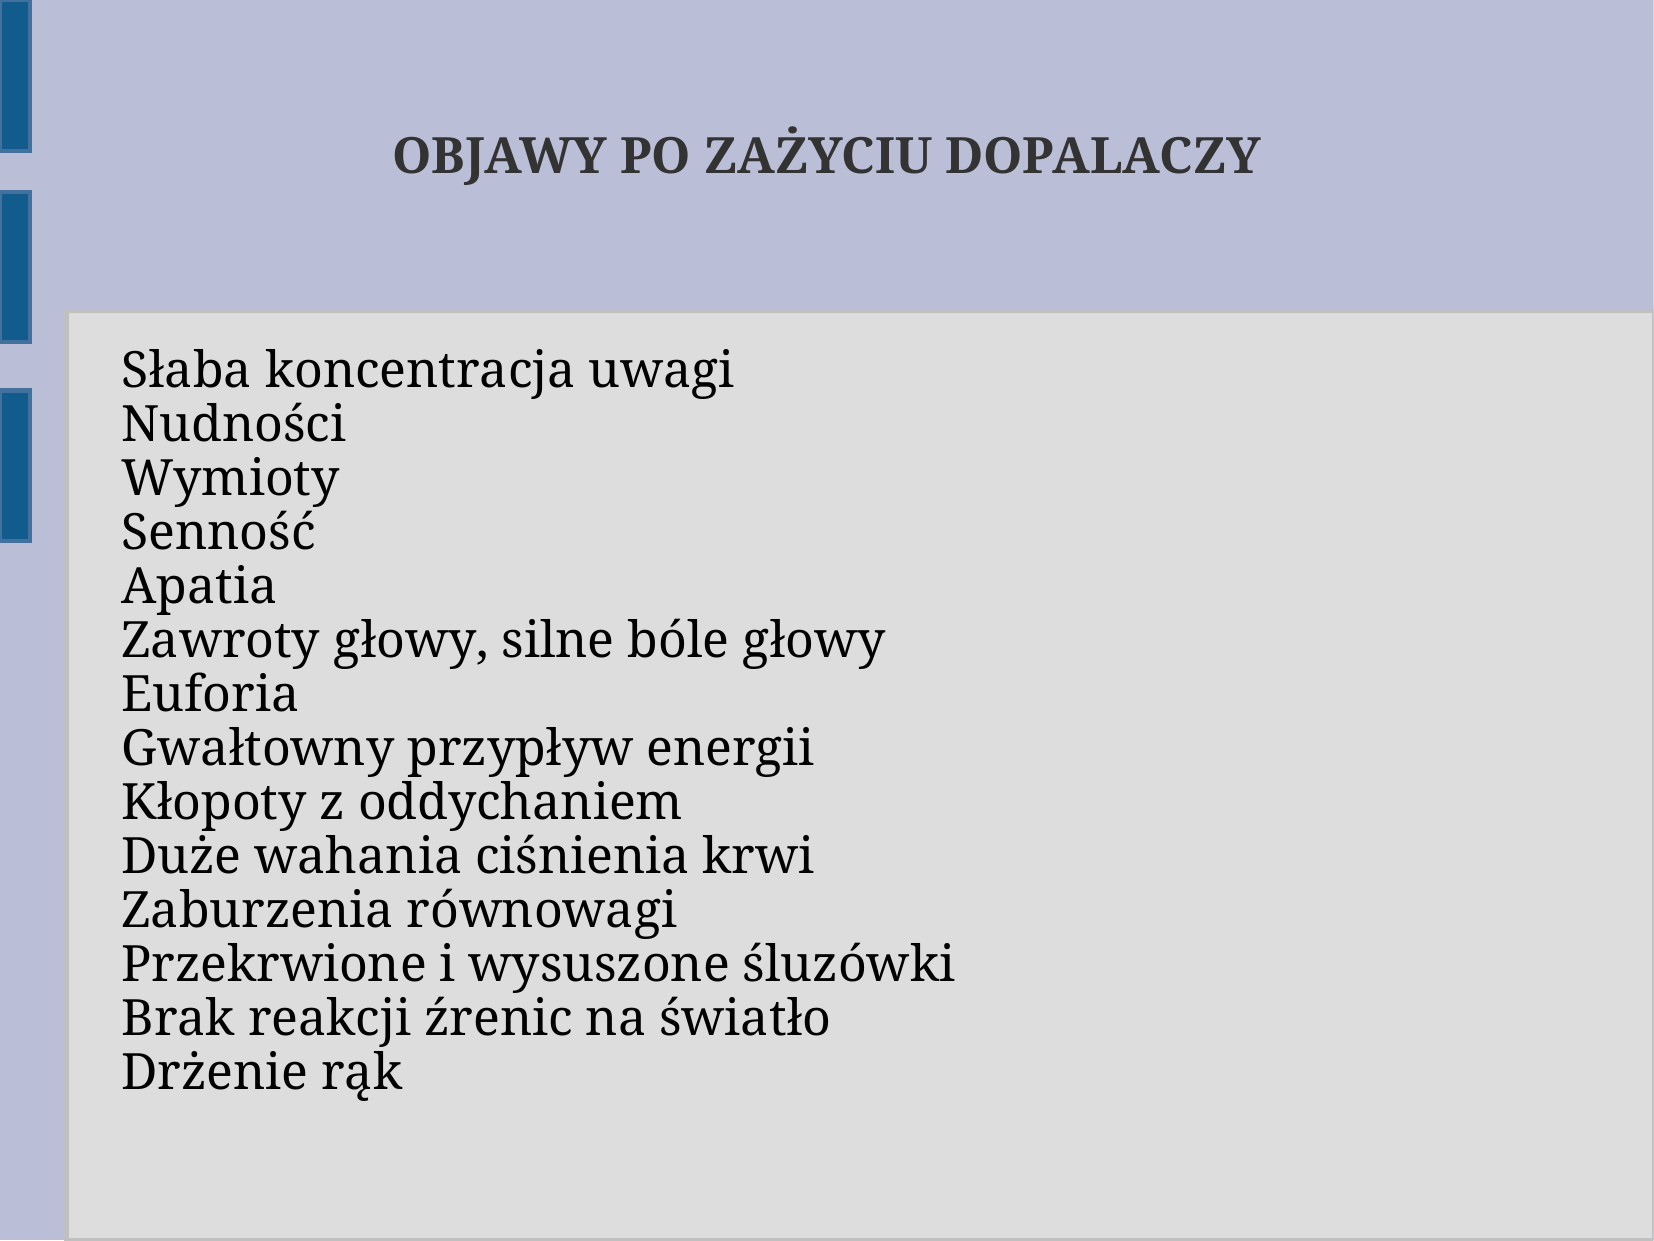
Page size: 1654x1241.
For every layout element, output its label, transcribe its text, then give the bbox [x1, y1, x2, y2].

list Słaba koncentracja uwagi Nudności Wymioty Senność Apatia Zawroty głowy, silne bóle głowy Euforia Gwałtowny przypływ energii Kłopoty z oddychaniem Duże wahania ciśnienia krwi Zaburzenia równowagi Przekrwione i wysuszone śluzówki Brak reakcji źrenic na światło Drżenie rąk [121, 344, 1534, 1127]
title OBJAWY PO ZAŻYCIU DOPALACZY [82, 40, 1571, 266]
